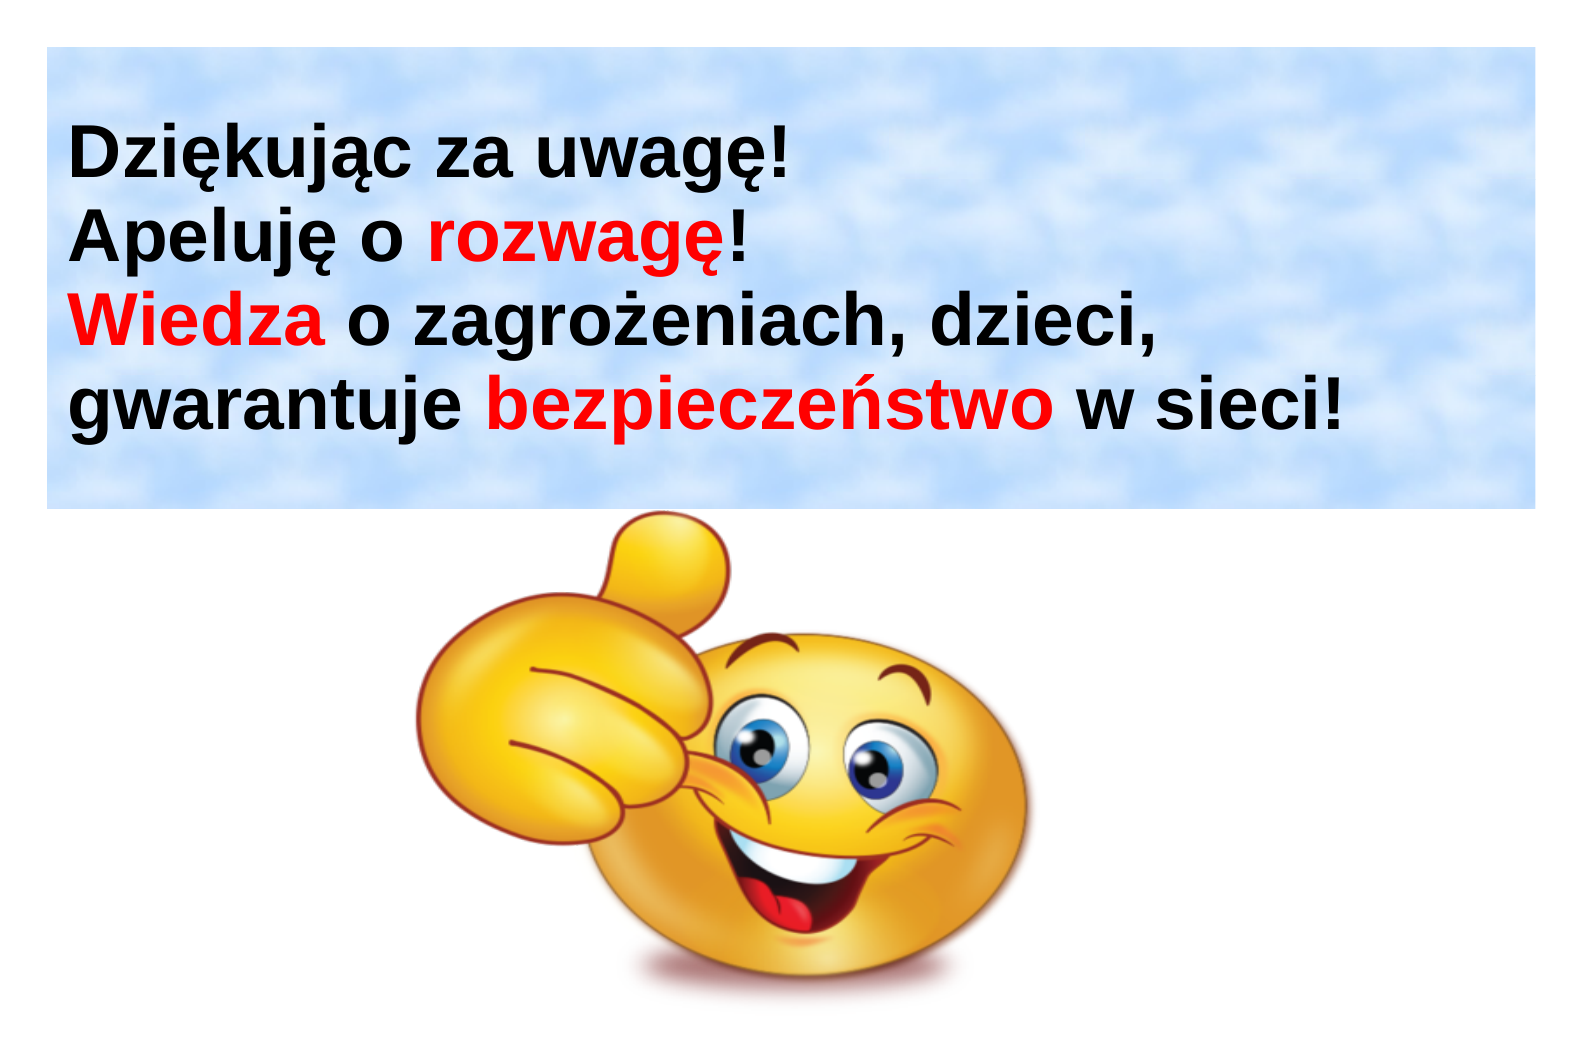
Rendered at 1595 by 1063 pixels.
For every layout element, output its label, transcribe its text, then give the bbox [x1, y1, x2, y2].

subtitle Dziękując za uwagę! Apeluję o rozwagę! Wiedza o zagrożeniach, dzieci, gwarantuje bezpieczeństwo w sieci! [47, 47, 1536, 509]
picture [413, 508, 1040, 1016]
